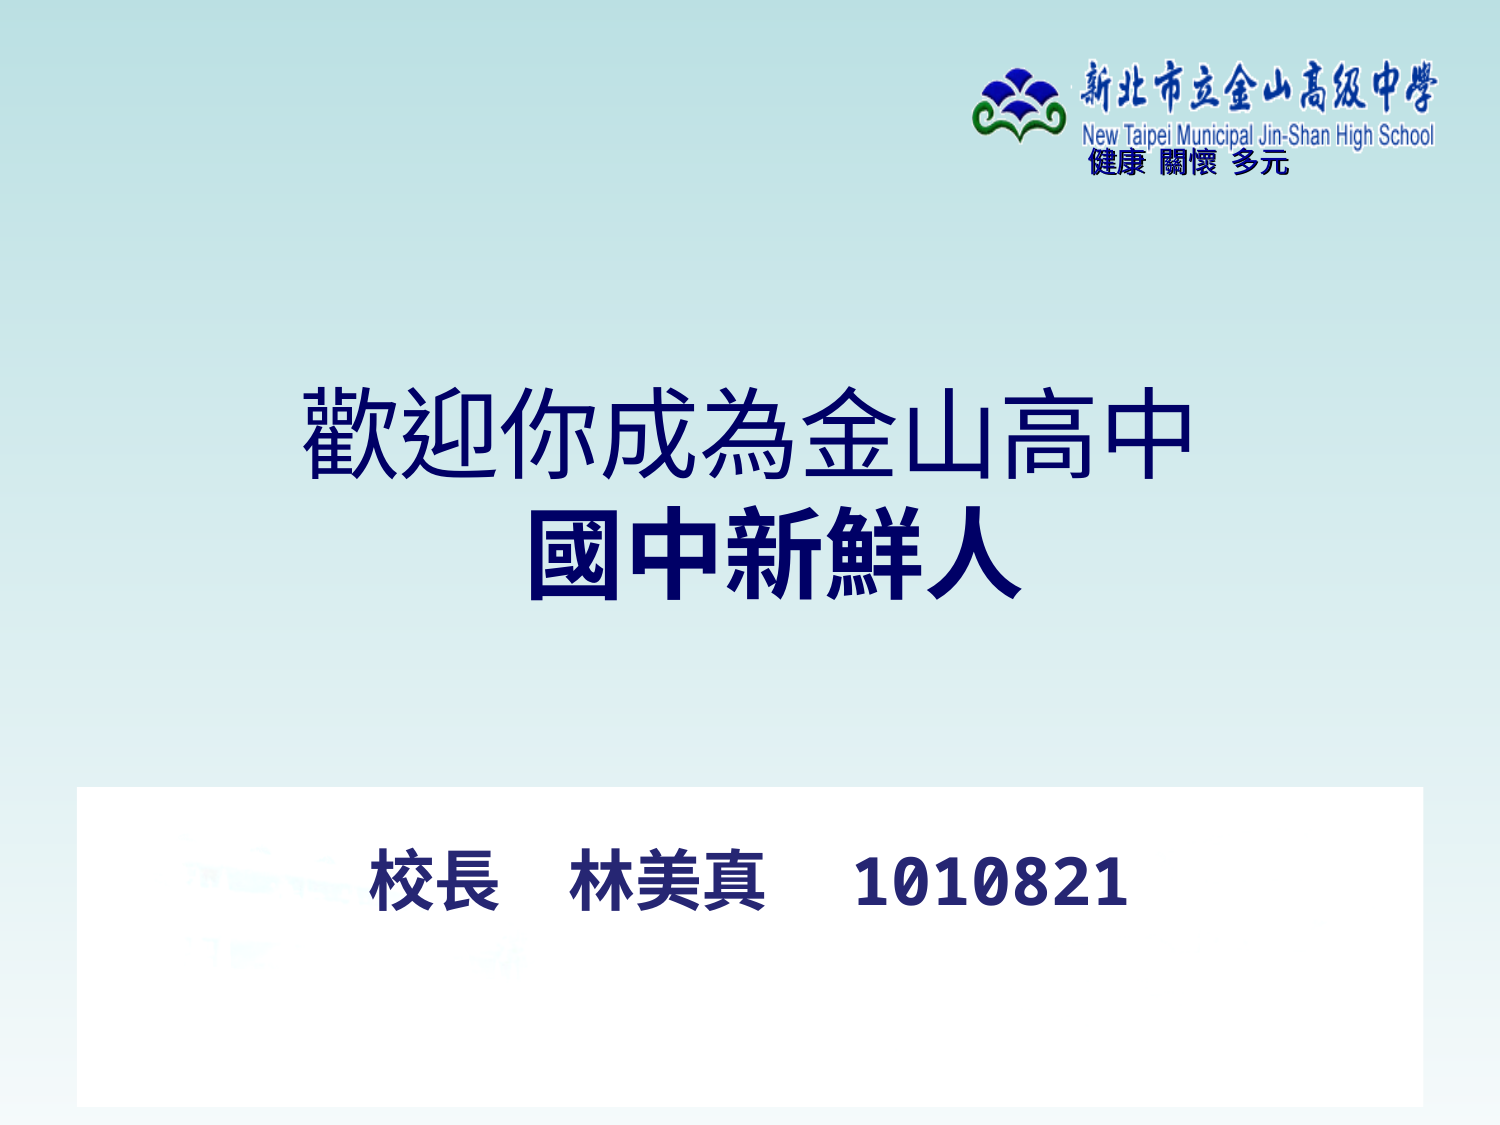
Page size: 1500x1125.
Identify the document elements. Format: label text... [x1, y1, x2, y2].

title 歡迎你成為金山高中 國中新鮮人 [112, 349, 1388, 634]
subtitle 校長 林美真 1010821 [225, 637, 1276, 925]
